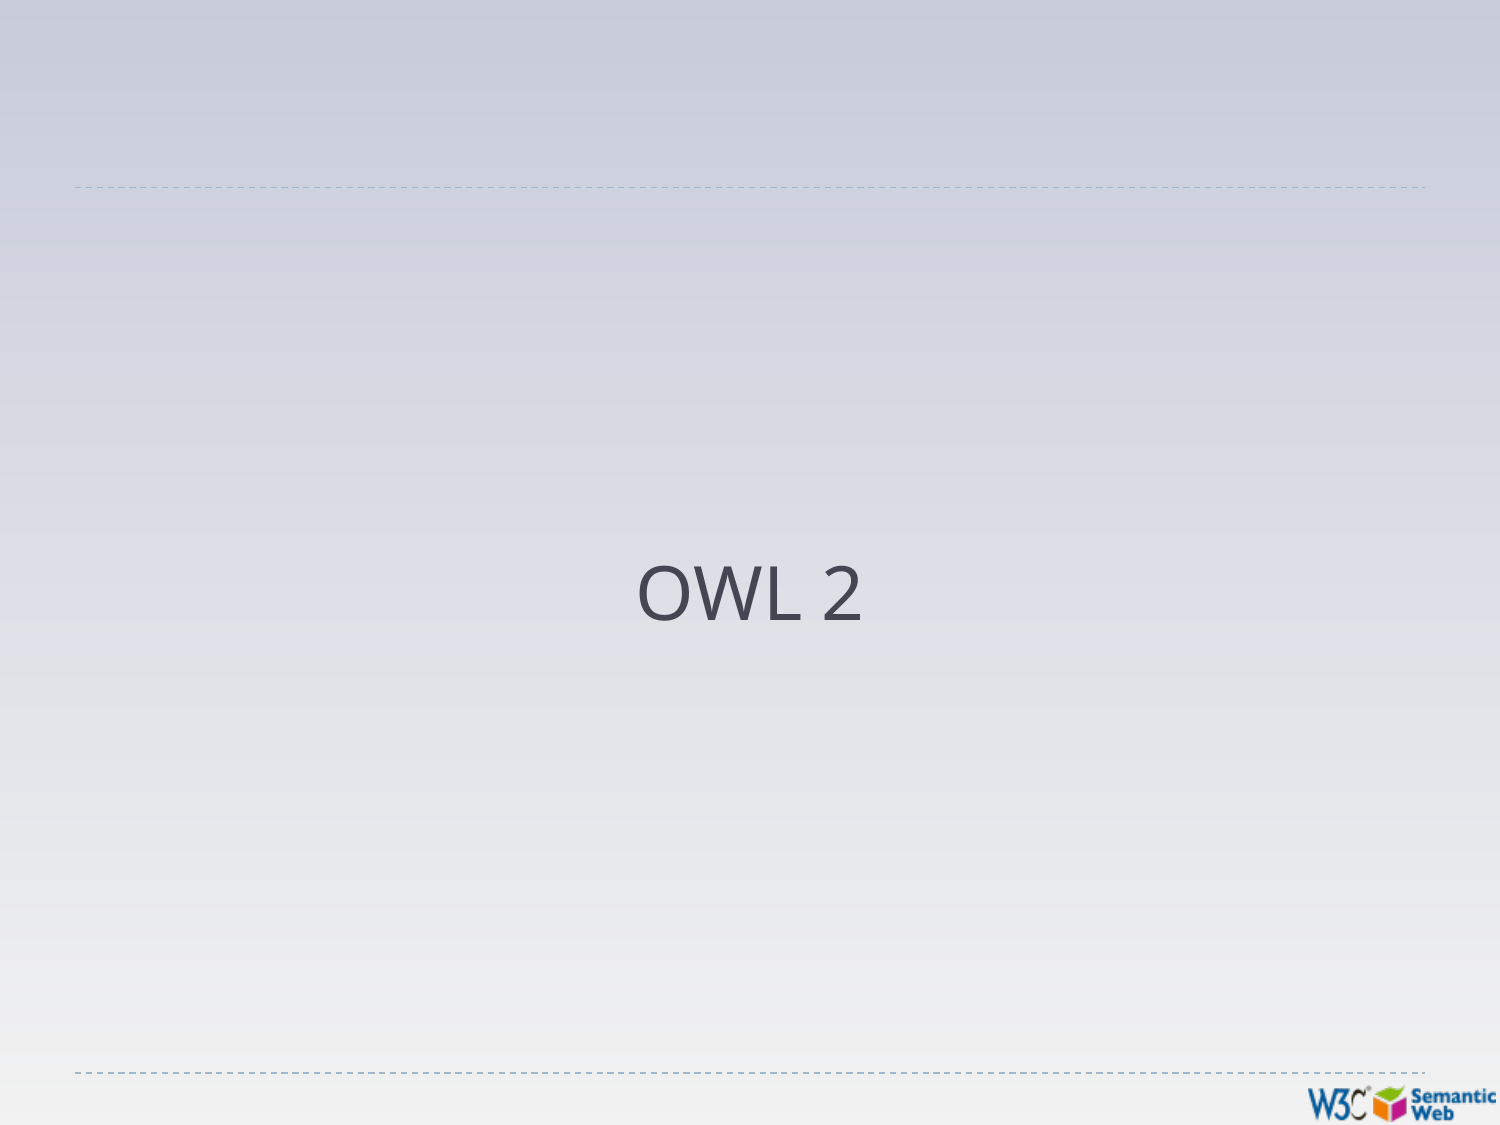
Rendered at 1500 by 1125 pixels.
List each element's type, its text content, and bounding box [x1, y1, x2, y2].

title OWL 2 [75, 492, 1426, 643]
picture [1308, 1084, 1496, 1122]
